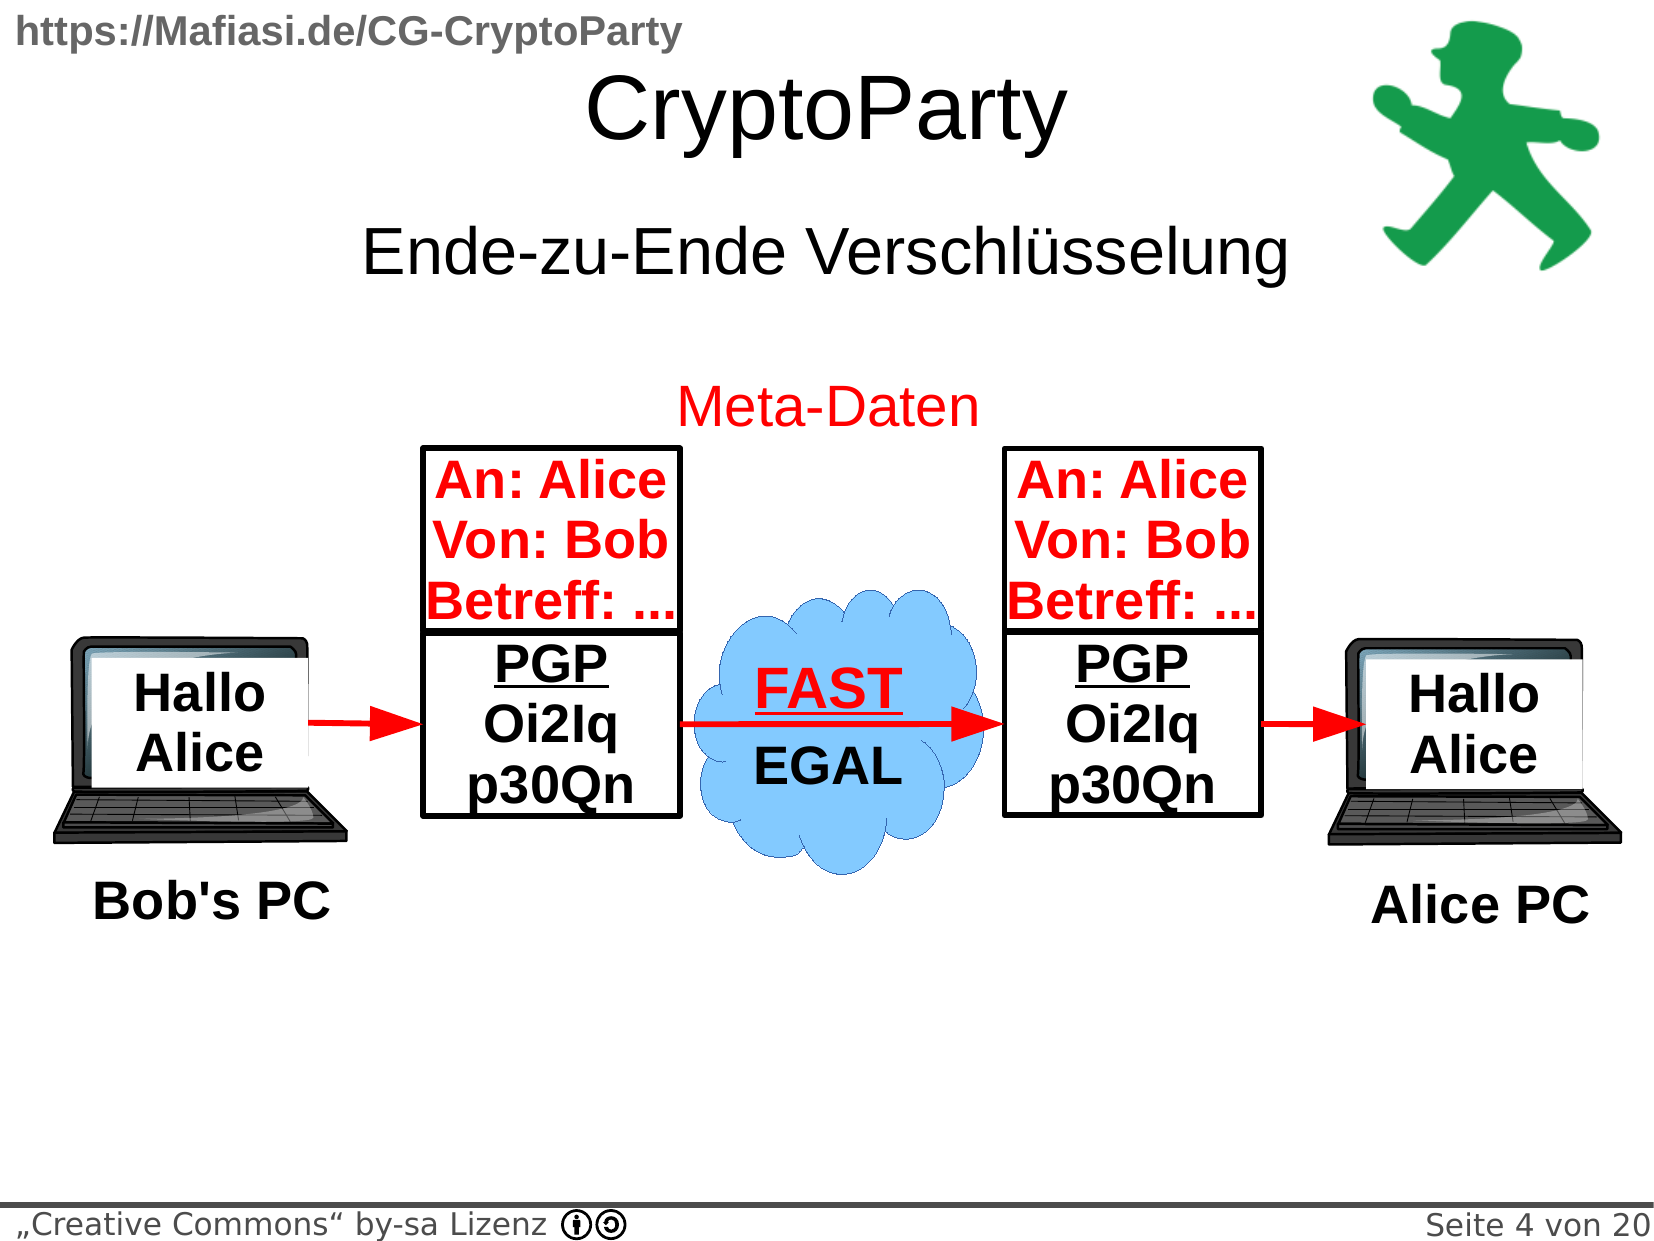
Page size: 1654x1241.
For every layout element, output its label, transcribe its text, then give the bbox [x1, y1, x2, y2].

text_box Alice PC [1322, 867, 1640, 943]
text_box FAST EGAL [694, 590, 983, 721]
text_box Hallo Alice [91, 657, 309, 788]
text_box Ende-zu-Ende Verschlüsselung [59, 206, 1595, 372]
text_box Meta-Daten [463, 366, 1194, 447]
text_box FAST EGAL [694, 727, 984, 875]
text_box Hallo Alice [1366, 659, 1583, 790]
picture [1300, 577, 1654, 931]
text_box PGP Oi2Iq p30Qn [1004, 632, 1262, 816]
text_box An: Alice Von: Bob Betreff: ... [1004, 448, 1262, 632]
text_box Bob's PC [53, 862, 372, 939]
picture [25, 575, 379, 929]
picture [1317, 0, 1654, 313]
text_box An: Alice Von: Bob Betreff: ... [423, 448, 680, 632]
text_box PGP Oi2Iq p30Qn [423, 632, 680, 816]
